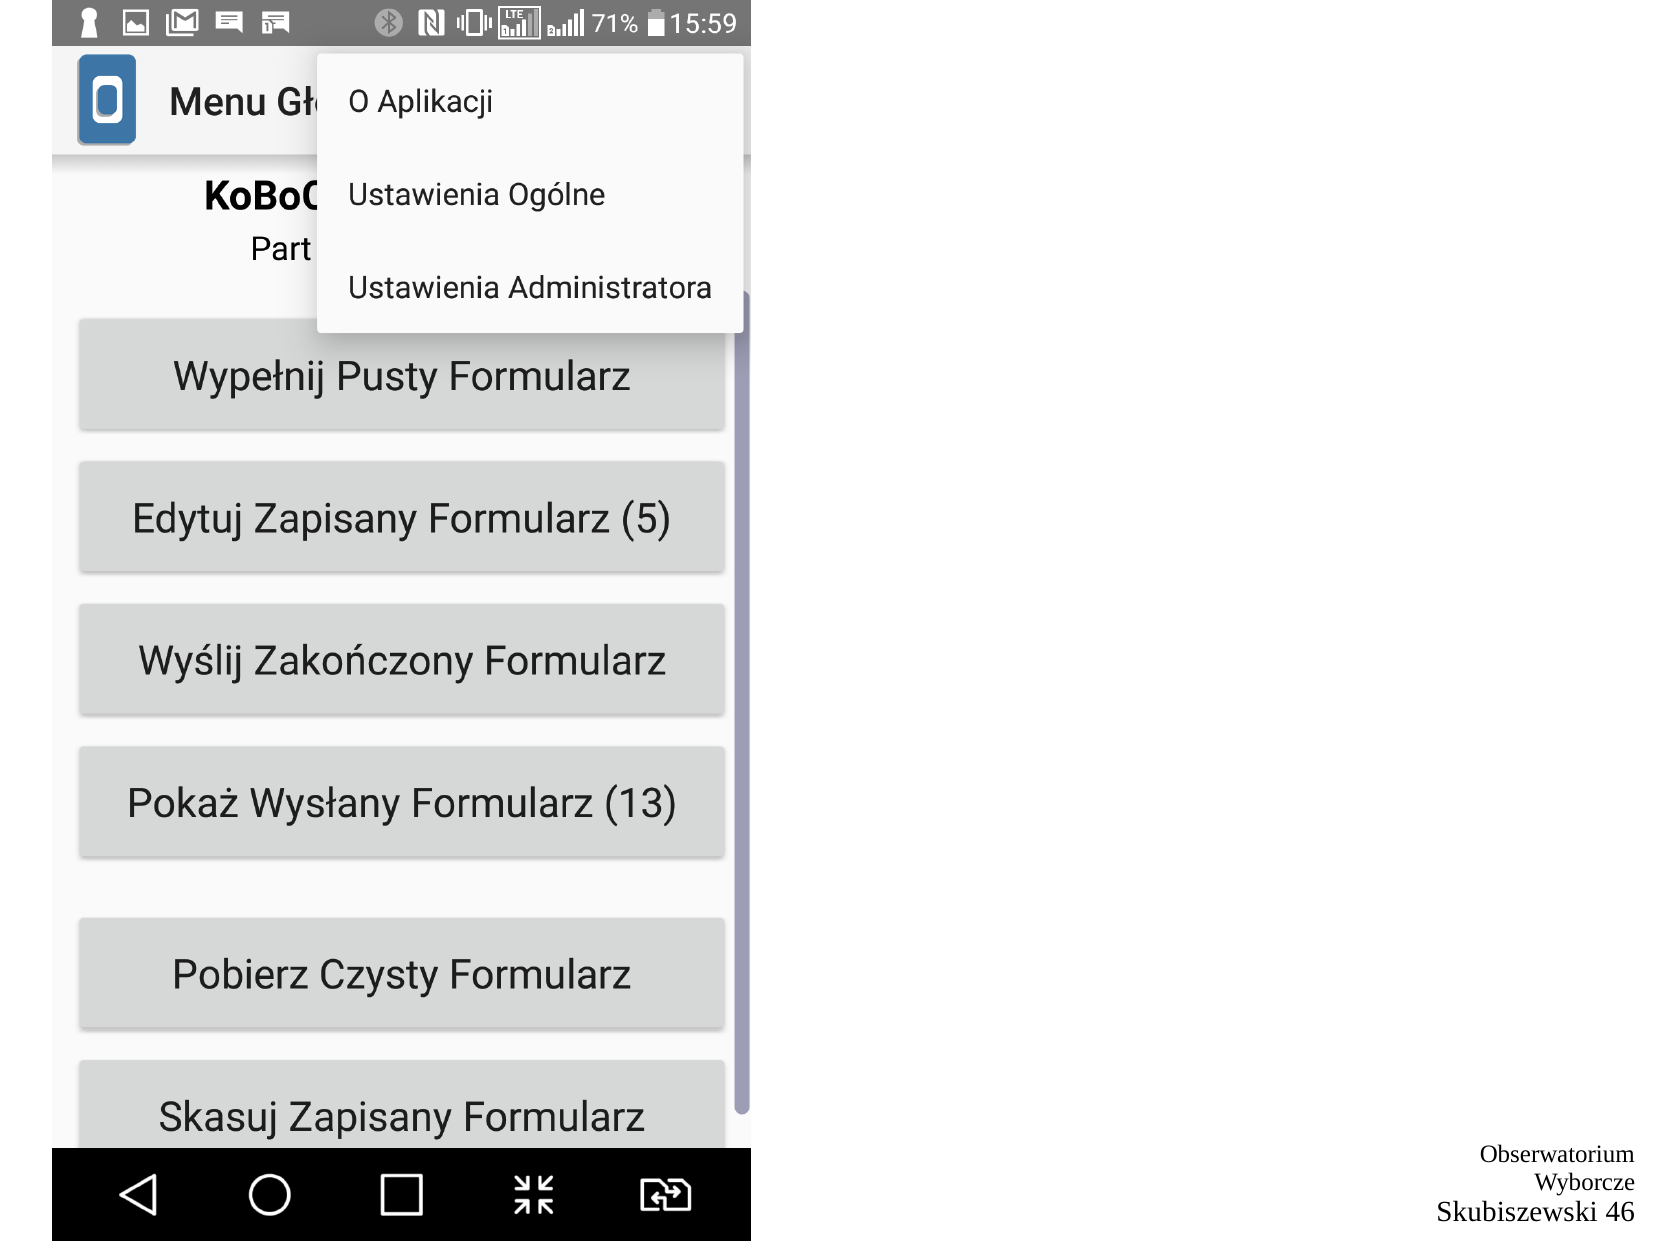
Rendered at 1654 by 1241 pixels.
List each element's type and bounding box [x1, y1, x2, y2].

picture [52, 0, 751, 1241]
